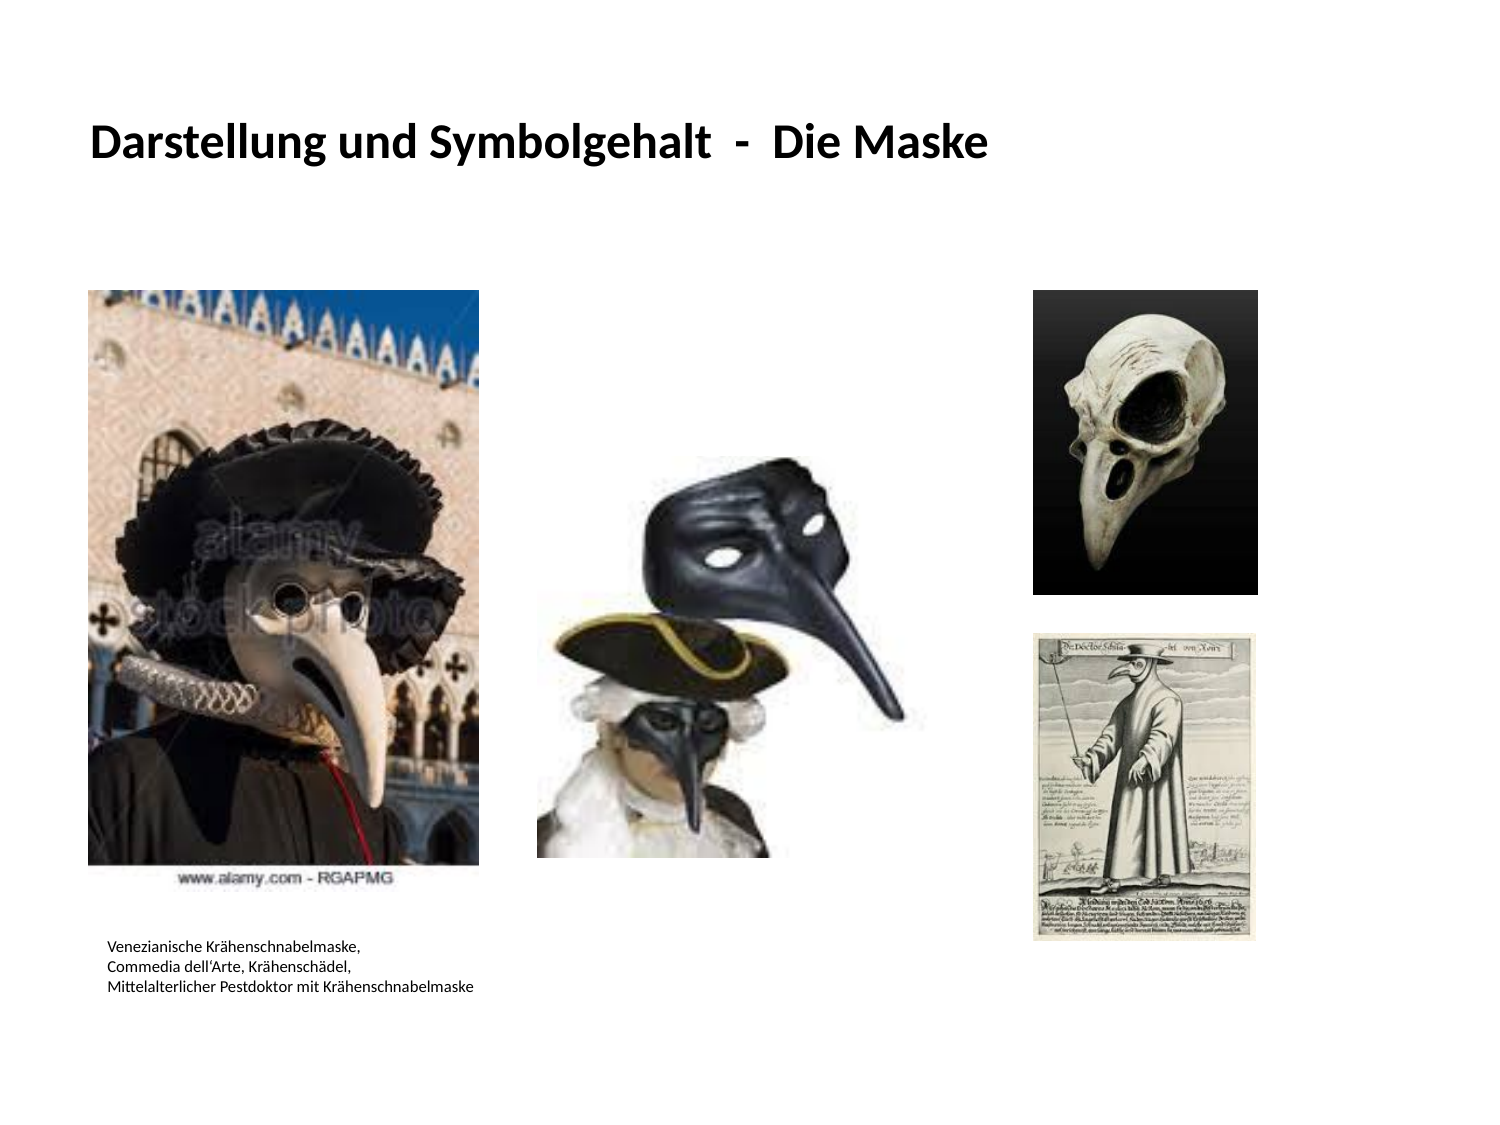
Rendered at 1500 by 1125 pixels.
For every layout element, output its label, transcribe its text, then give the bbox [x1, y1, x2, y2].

text_box Venezianische Krähenschnabelmaske, Commedia dell‘Arte, Krähenschädel, Mittelalterlicher Pestdoktor mit Krähenschnabelmaske [92, 928, 490, 1004]
picture [537, 456, 939, 858]
picture [1033, 290, 1258, 595]
title Darstellung und Symbolgehalt - Die Maske [75, 45, 1425, 233]
picture [88, 290, 479, 892]
picture [1033, 633, 1256, 941]
